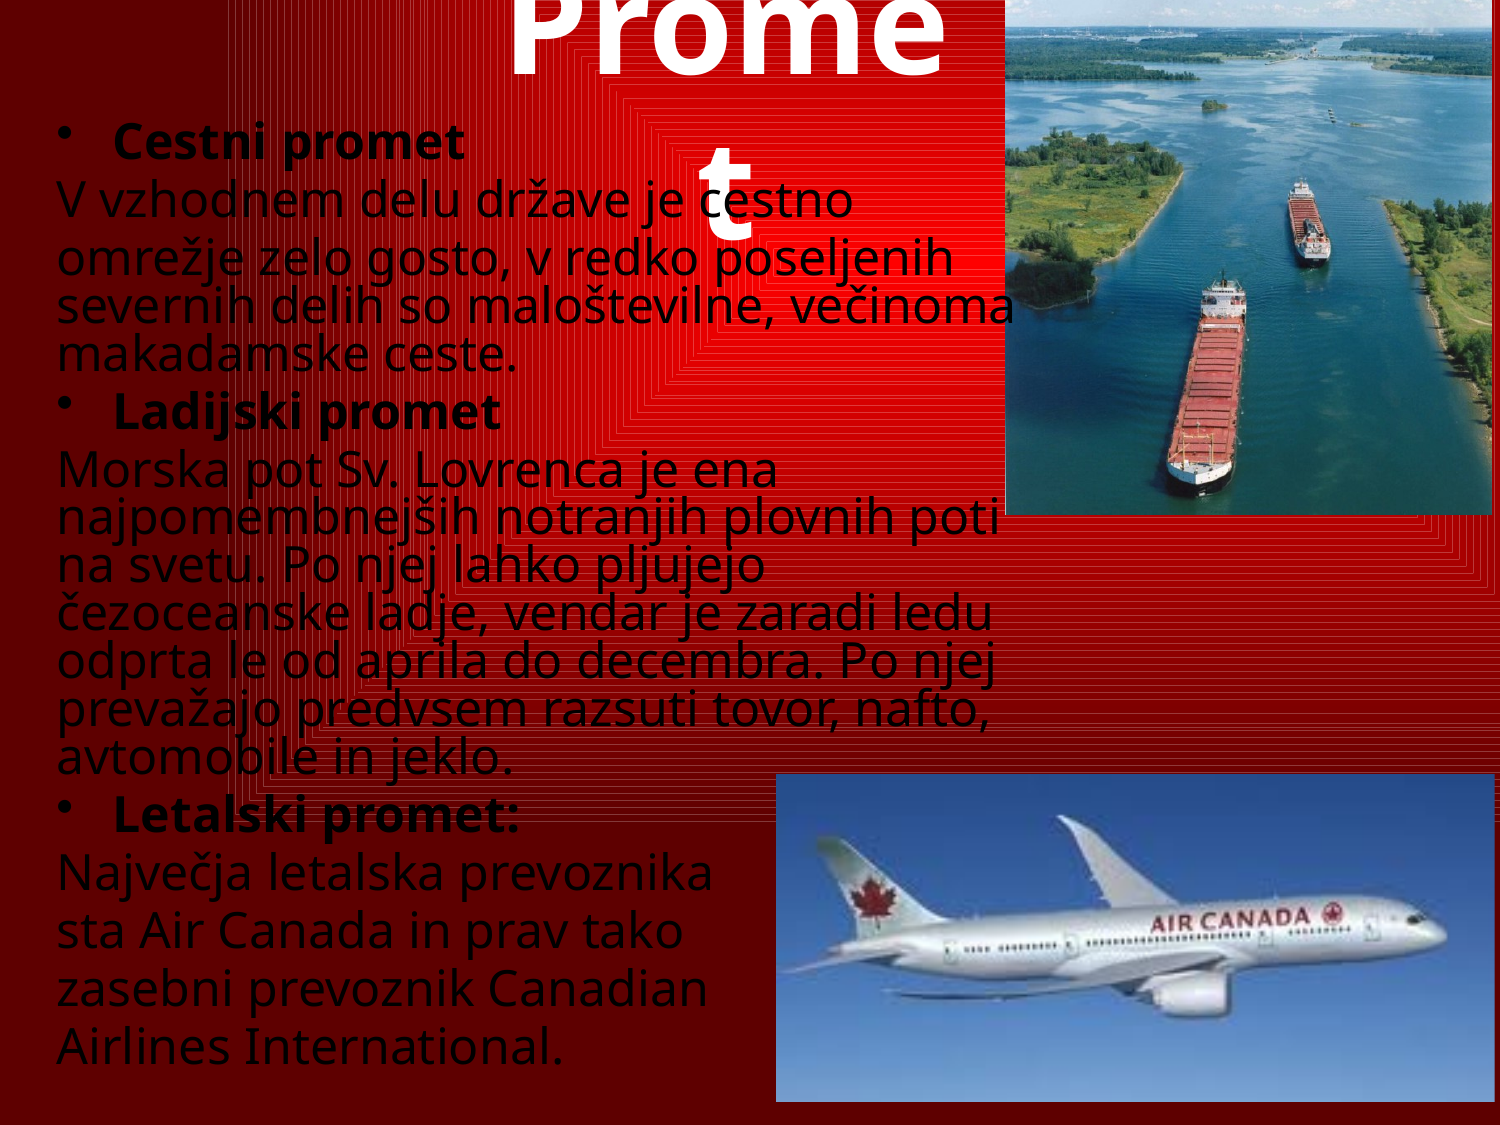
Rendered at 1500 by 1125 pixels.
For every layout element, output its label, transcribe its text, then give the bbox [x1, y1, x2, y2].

title Promet [475, 27, 978, 113]
picture [1081, 774, 1495, 1102]
list Cestni promet V vzhodnem delu države je cestno omrežje zelo gosto, v redko poseljenih severnih delih so maloštevilne, večinoma makadamske ceste. Ladijski promet Morska pot Sv. Lovrenca je ena najpomembnejših notranjih plovnih poti na svetu. Po njej lahko pljujejo čezoceanske ladje, vendar je zaradi ledu odprta le od aprila do decembra. Po njej prevažajo predvsem razsuti tovor, nafto, avtomobile in jeklo. Letalski promet: Največja letalska prevoznika sta Air Canada in prav tako zasebni prevoznik Canadian Airlines International. [41, 113, 1081, 1102]
picture [1005, 0, 1492, 515]
